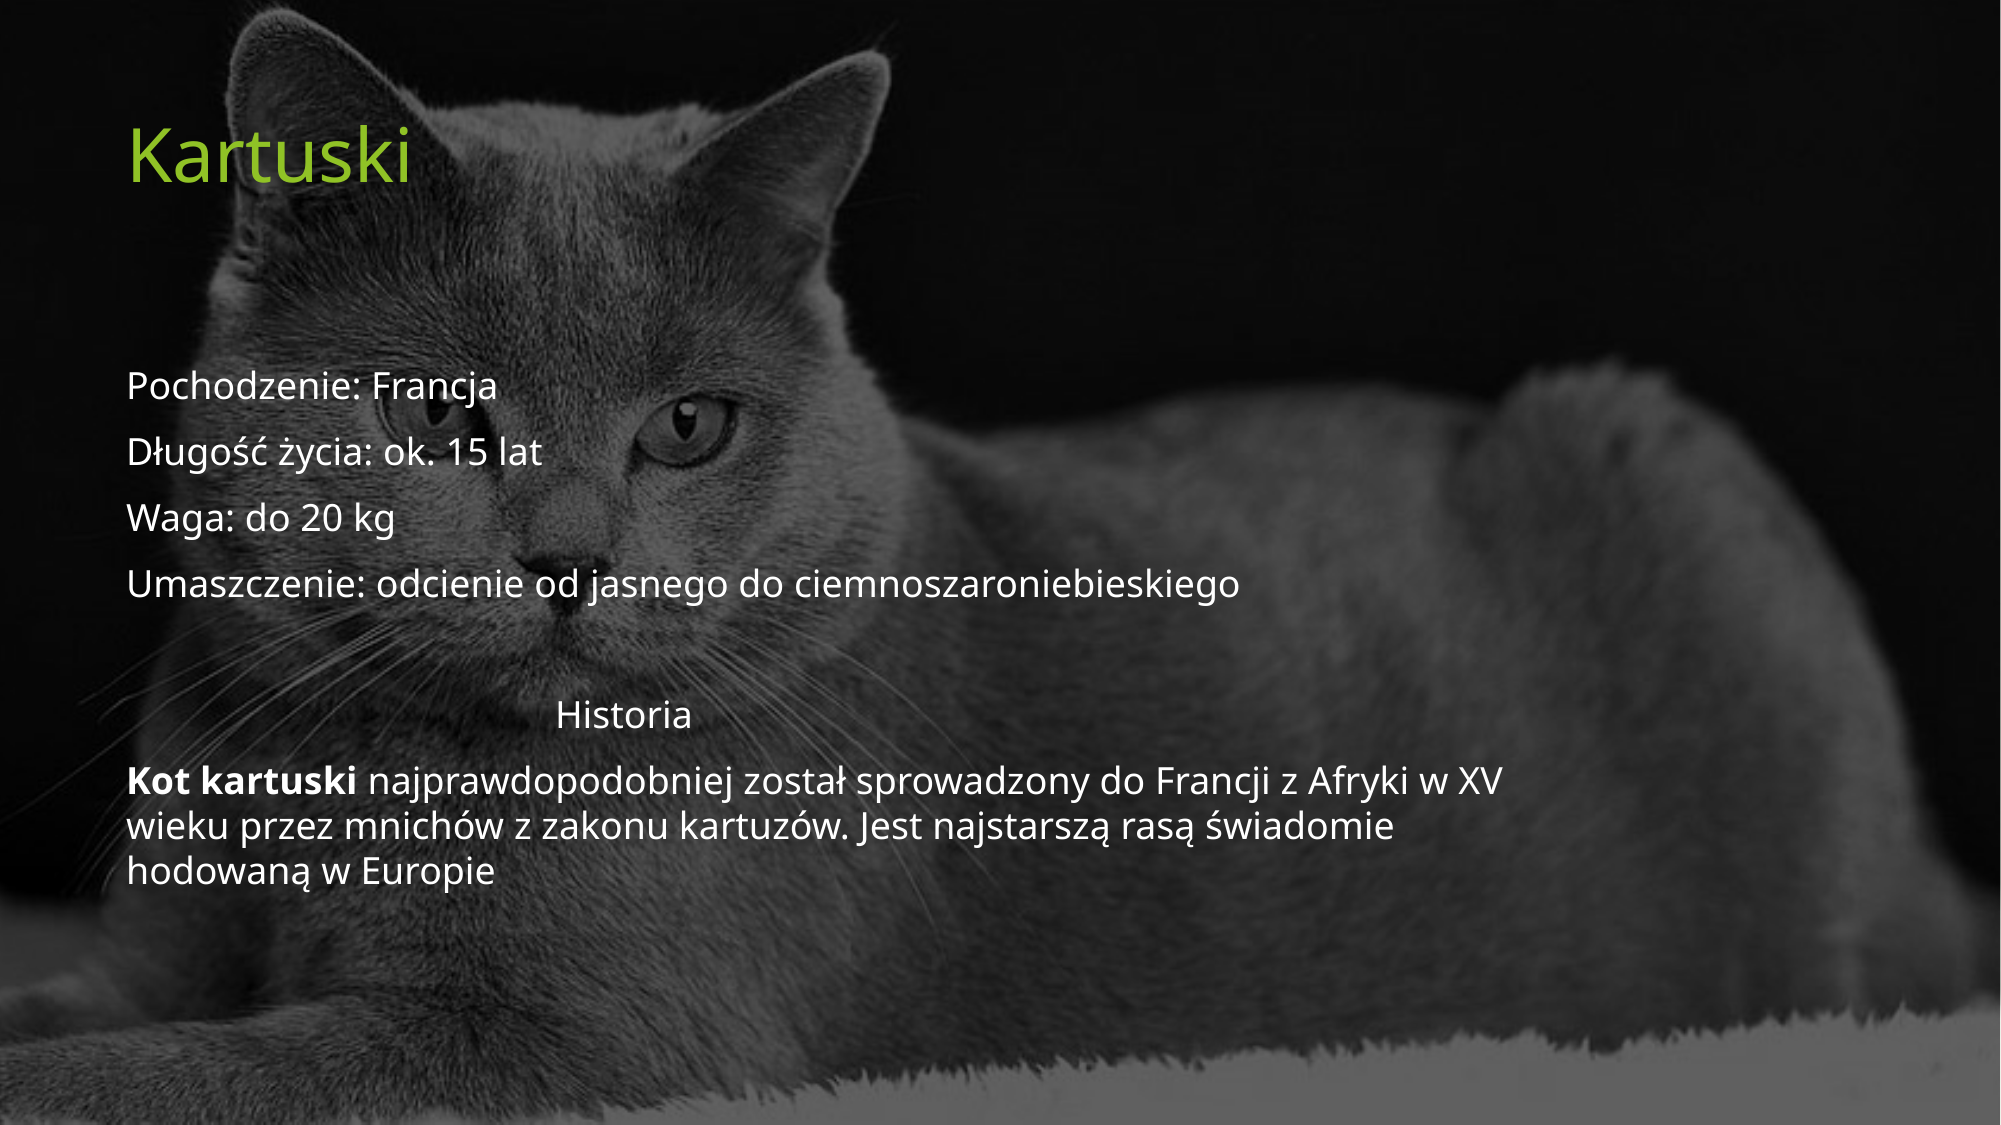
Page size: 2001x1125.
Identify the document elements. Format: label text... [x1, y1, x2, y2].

list Pochodzenie: Francja Długość życia: ok. 15 lat Waga: do 20 kg Umaszczenie: odcienie od jasnego do ciemnoszaroniebieskiego Historia Kot kartuski najprawdopodobniej został sprowadzony do Francji z Afryki w XV wieku przez mnichów z zakonu kartuzów. Jest najstarszą rasą świadomie hodowaną w Europie [111, 354, 1522, 992]
title Kartuski [111, 99, 1522, 317]
picture [0, 0, 2000, 1125]
